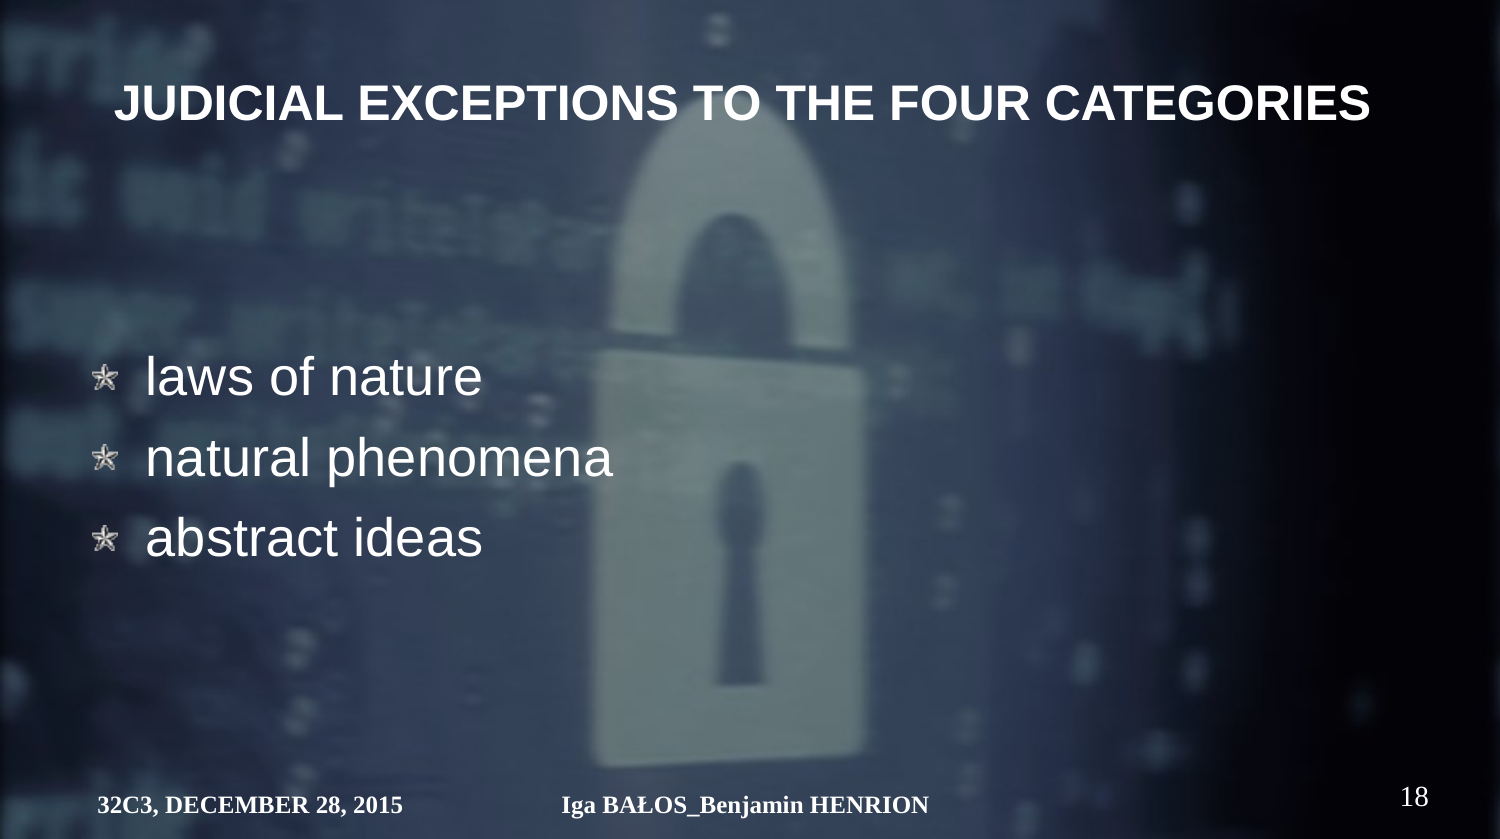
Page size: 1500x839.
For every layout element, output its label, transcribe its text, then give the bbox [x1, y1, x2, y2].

list laws of nature natural phenomena abstract ideas [74, 196, 1395, 839]
title JUDICIAL EXCEPTIONS TO THE FOUR CATEGORIES [74, 33, 1425, 174]
picture [0, 0, 1500, 839]
